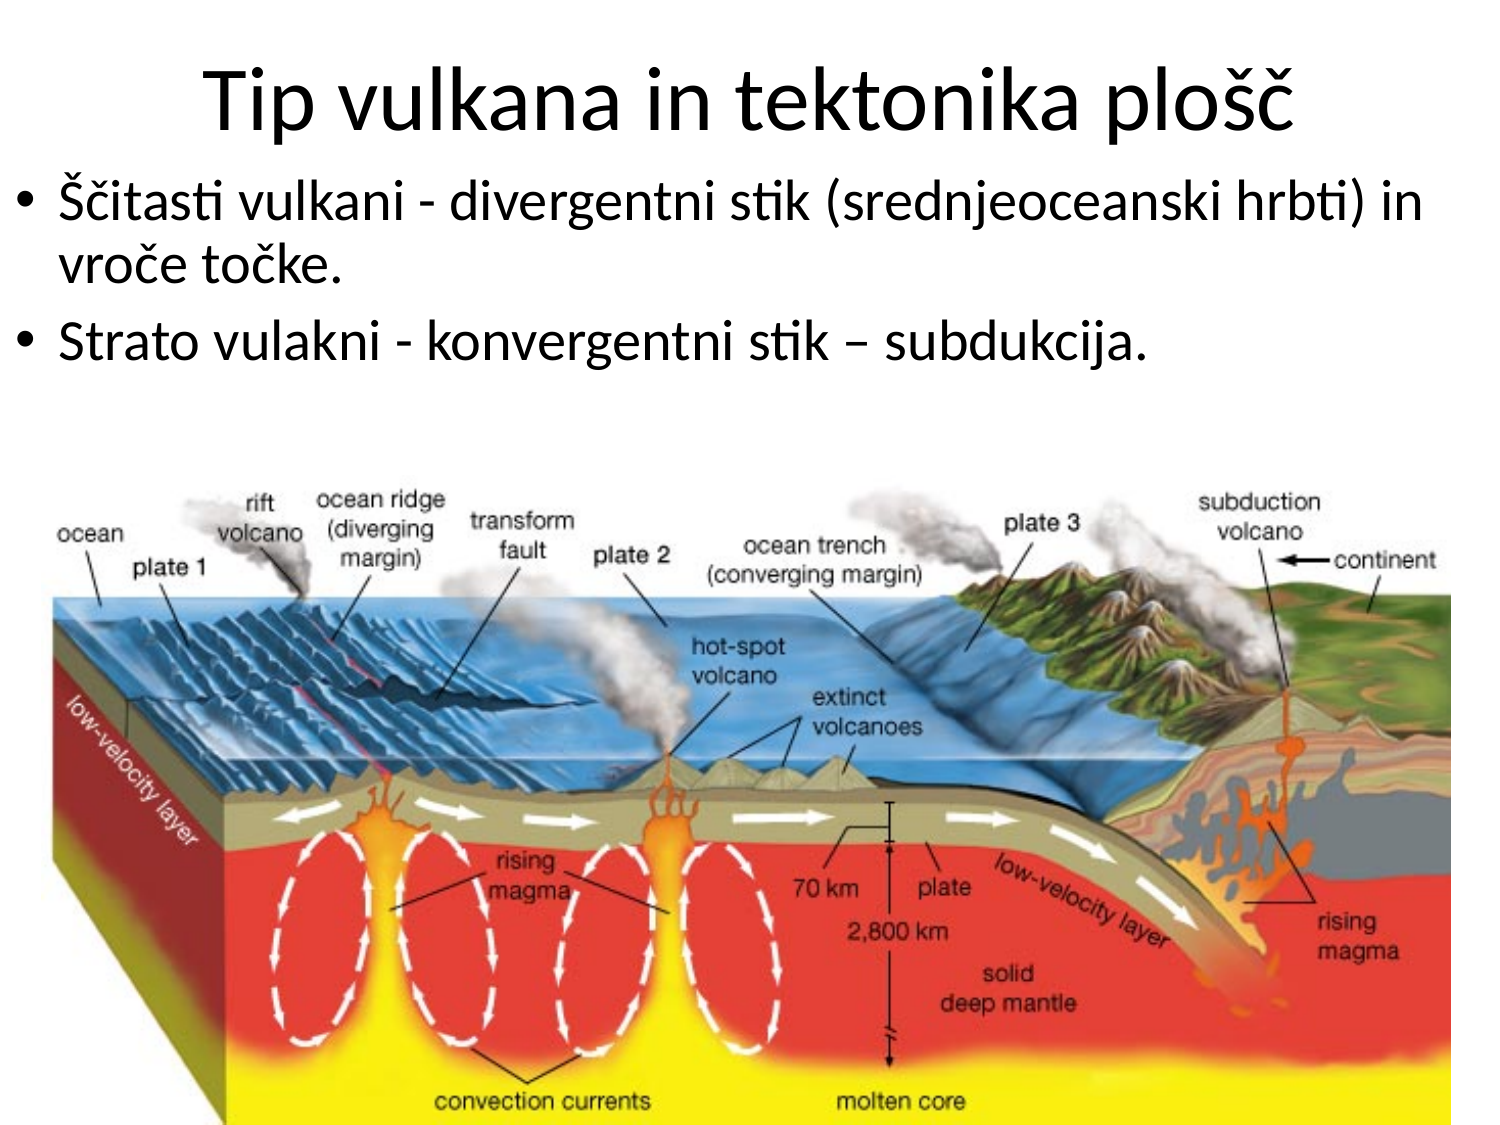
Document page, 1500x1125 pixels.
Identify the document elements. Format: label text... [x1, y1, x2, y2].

picture [41, 475, 1451, 1125]
title Tip vulkana in tektonika plošč [0, 0, 1500, 162]
list Ščitasti vulkani - divergentni stik (srednjeoceanski hrbti) in vroče točke. Strato vulakni - konvergentni stik – subdukcija. [0, 162, 1500, 1125]
